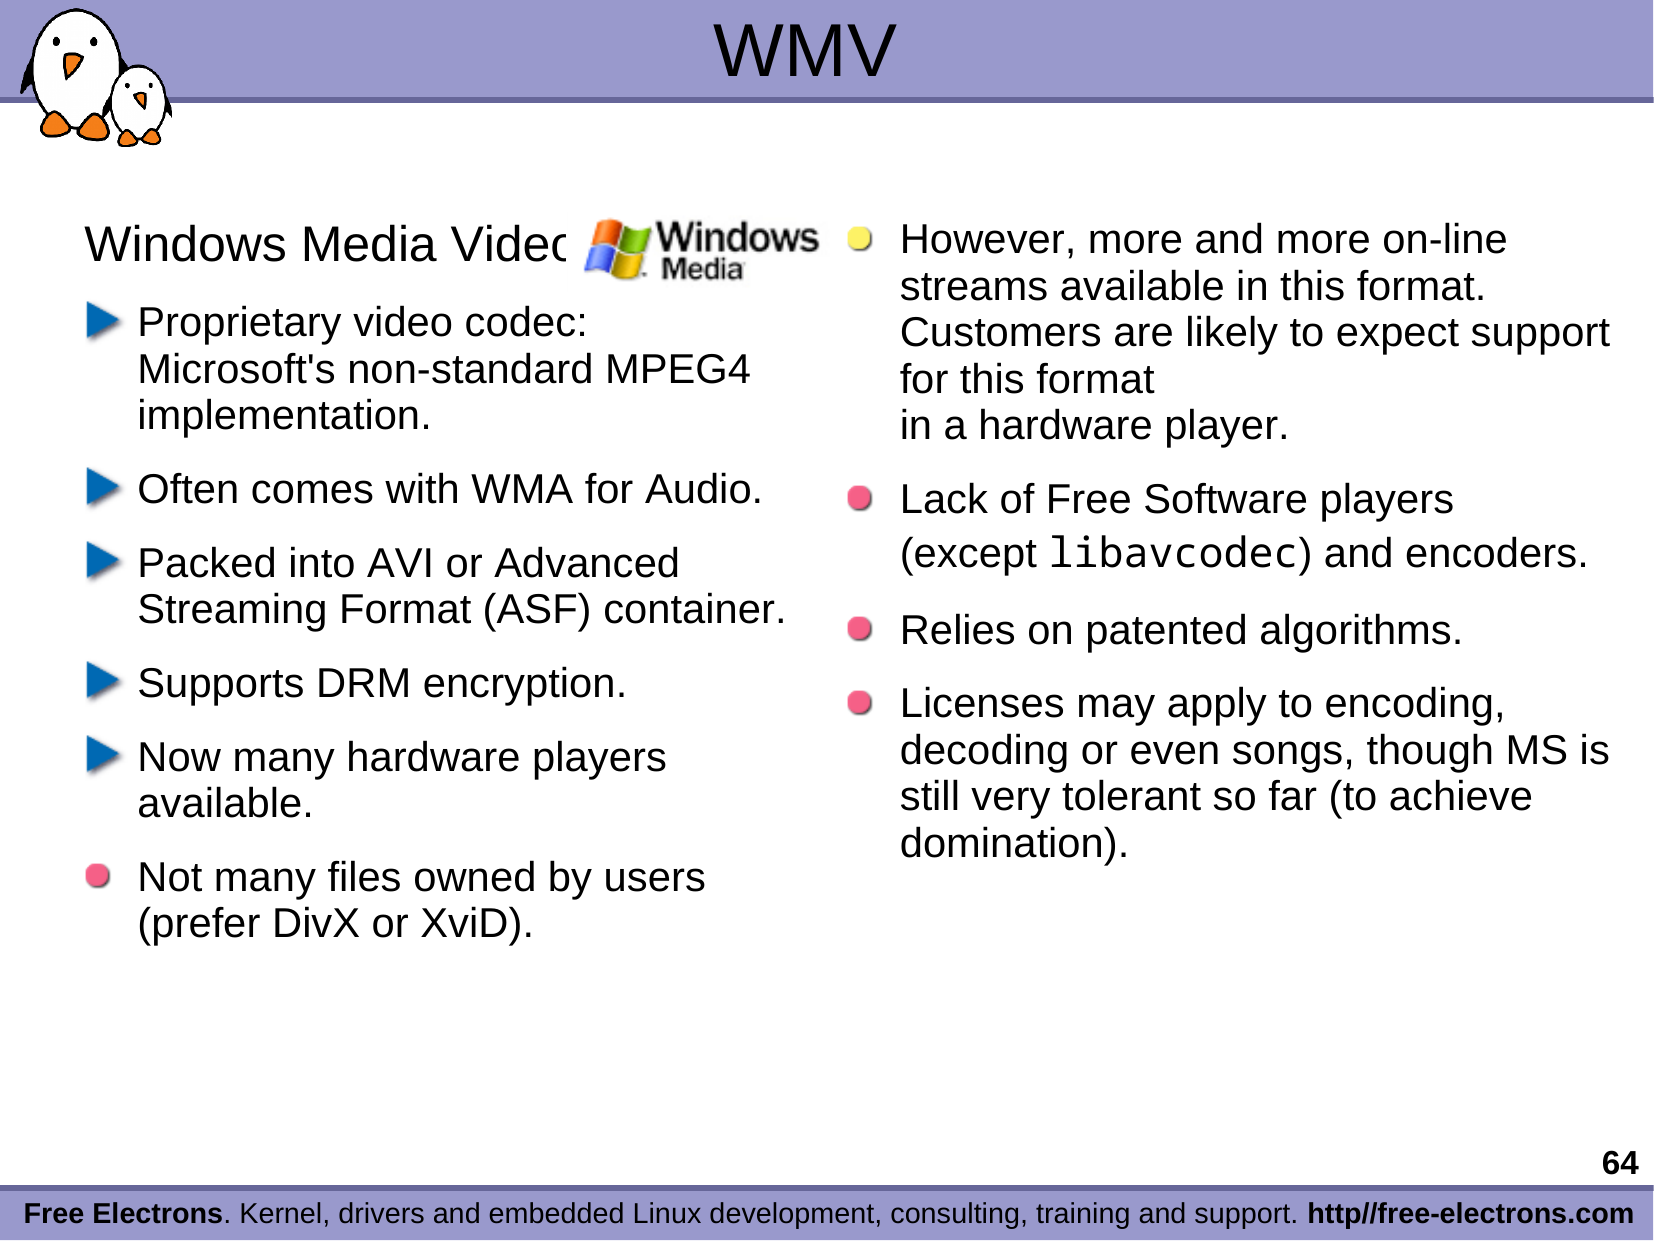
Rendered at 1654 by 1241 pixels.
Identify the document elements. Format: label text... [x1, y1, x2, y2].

picture [20, 8, 172, 147]
title WMV [60, 0, 1551, 101]
picture [566, 212, 832, 292]
list Windows Media Video Proprietary video codec: Microsoft's non-standard MPEG4 implementation. Often comes with WMA for Audio. Packed into AVI or Advanced Streaming Format (ASF) container. Supports DRM encryption. Now many hardware players available. Not many files owned by users (prefer DivX or XviD). [66, 216, 795, 1066]
list However, more and more on-line streams available in this format. Customers are likely to expect support for this format in a hardware player. Lack of Free Software players (except libavcodec) and encoders. Relies on patented algorithms. Licenses may apply to encoding, decoding or even songs, though MS is still very tolerant so far (to achieve domination). [828, 216, 1629, 1066]
